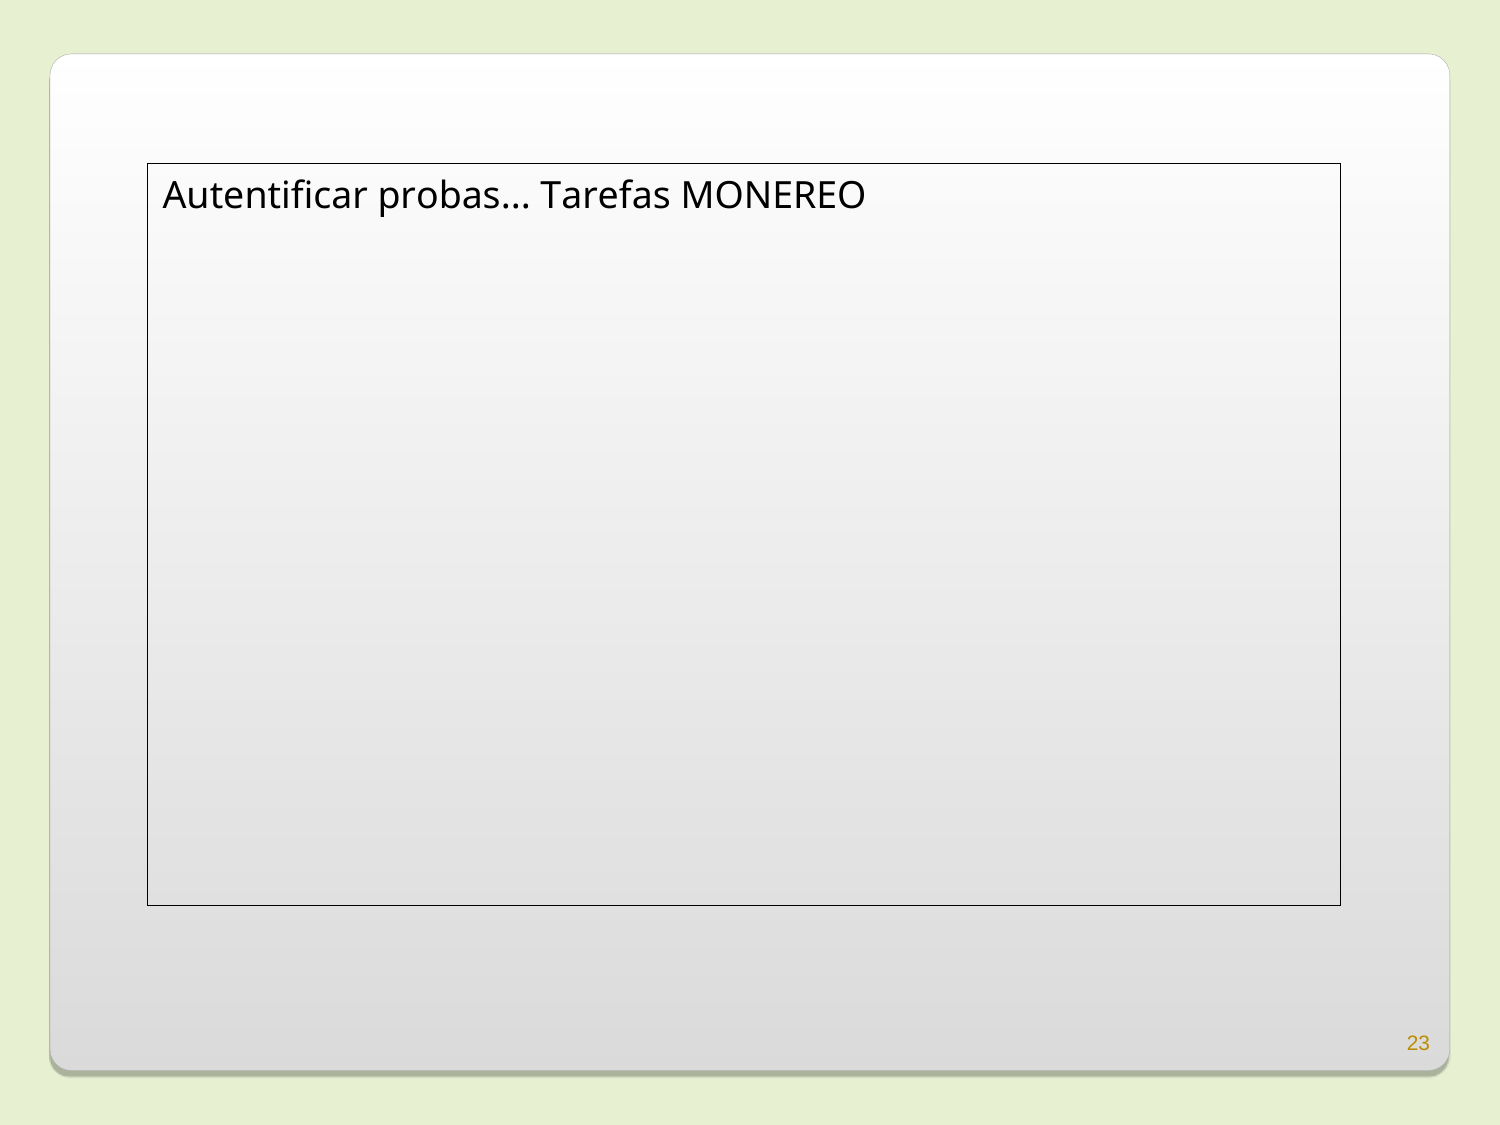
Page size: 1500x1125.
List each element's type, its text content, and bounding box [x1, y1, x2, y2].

table_header Autentificar probas... Tarefas MONEREO [148, 164, 1340, 905]
text_box <número> [1369, 1002, 1445, 1063]
